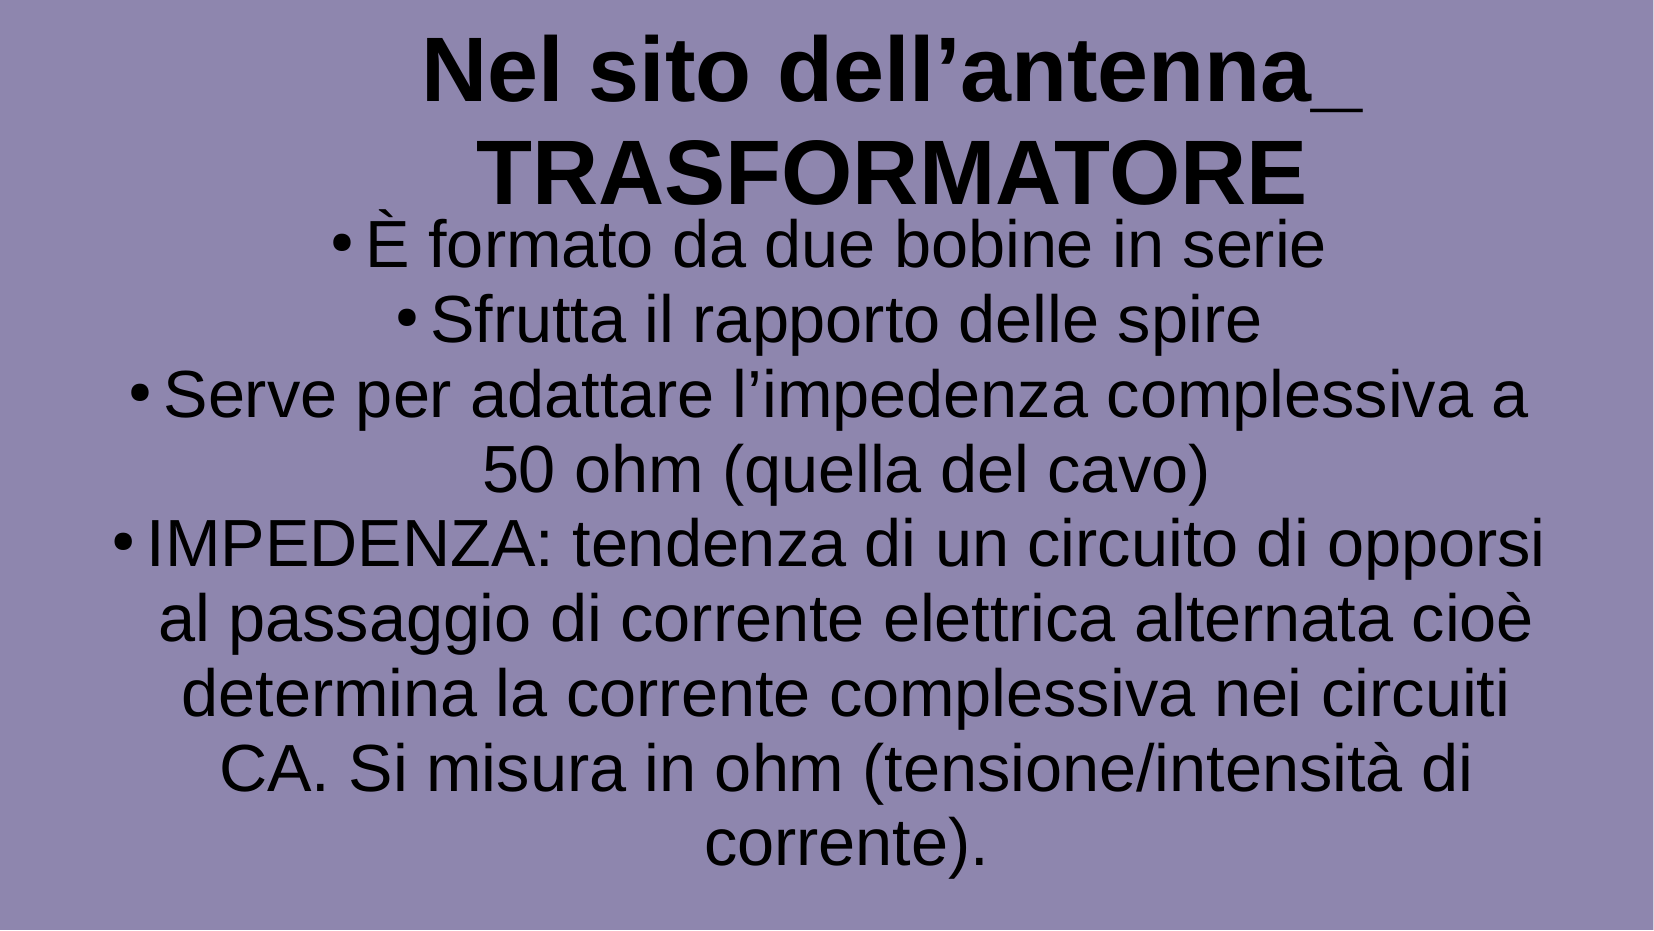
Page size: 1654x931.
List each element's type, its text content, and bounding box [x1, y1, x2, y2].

title Nel sito dell’antenna_ TRASFORMATORE [148, 15, 1637, 228]
subtitle È formato da due bobine in serie Sfrutta il rapporto delle spire Serve per adattare l’impedenza complessiva a 50 ohm (quella del cavo) IMPEDENZA: tendenza di un circuito di opporsi al passaggio di corrente elettrica alternata cioè determina la corrente complessiva nei circuiti CA. Si misura in ohm (tensione/intensità di corrente). [84, 207, 1574, 881]
